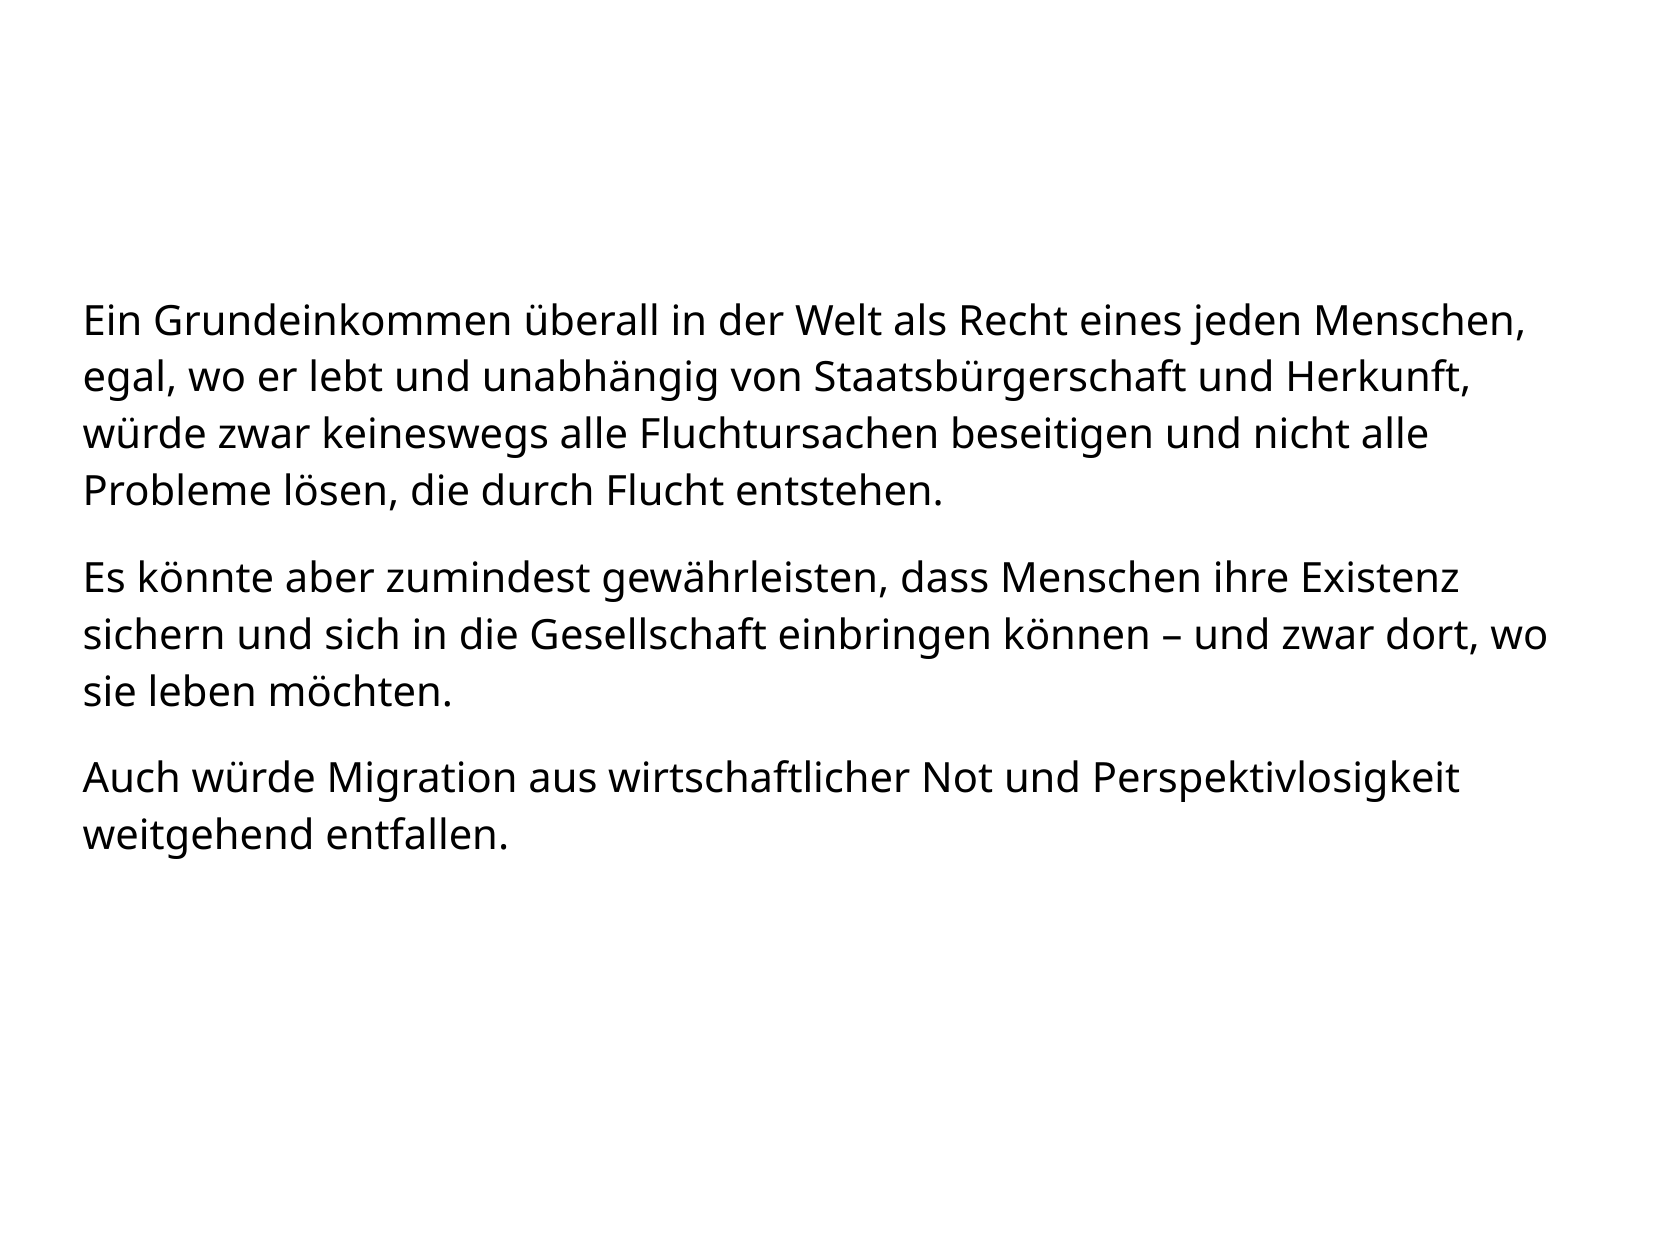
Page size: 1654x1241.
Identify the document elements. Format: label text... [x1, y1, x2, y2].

list Ein Grundeinkommen überall in der Welt als Recht eines jeden Menschen, egal, wo er lebt und unabhängig von Staatsbürgerschaft und Herkunft, würde zwar keineswegs alle Fluchtursachen beseitigen und nicht alle Probleme lösen, die durch Flucht entstehen. Es könnte aber zumindest gewährleisten, dass Menschen ihre Existenz sichern und sich in die Gesellschaft einbringen können – und zwar dort, wo sie leben möchten. Auch würde Migration aus wirtschaftlicher Not und Perspektivlosigkeit weitgehend entfallen. [82, 290, 1571, 1010]
